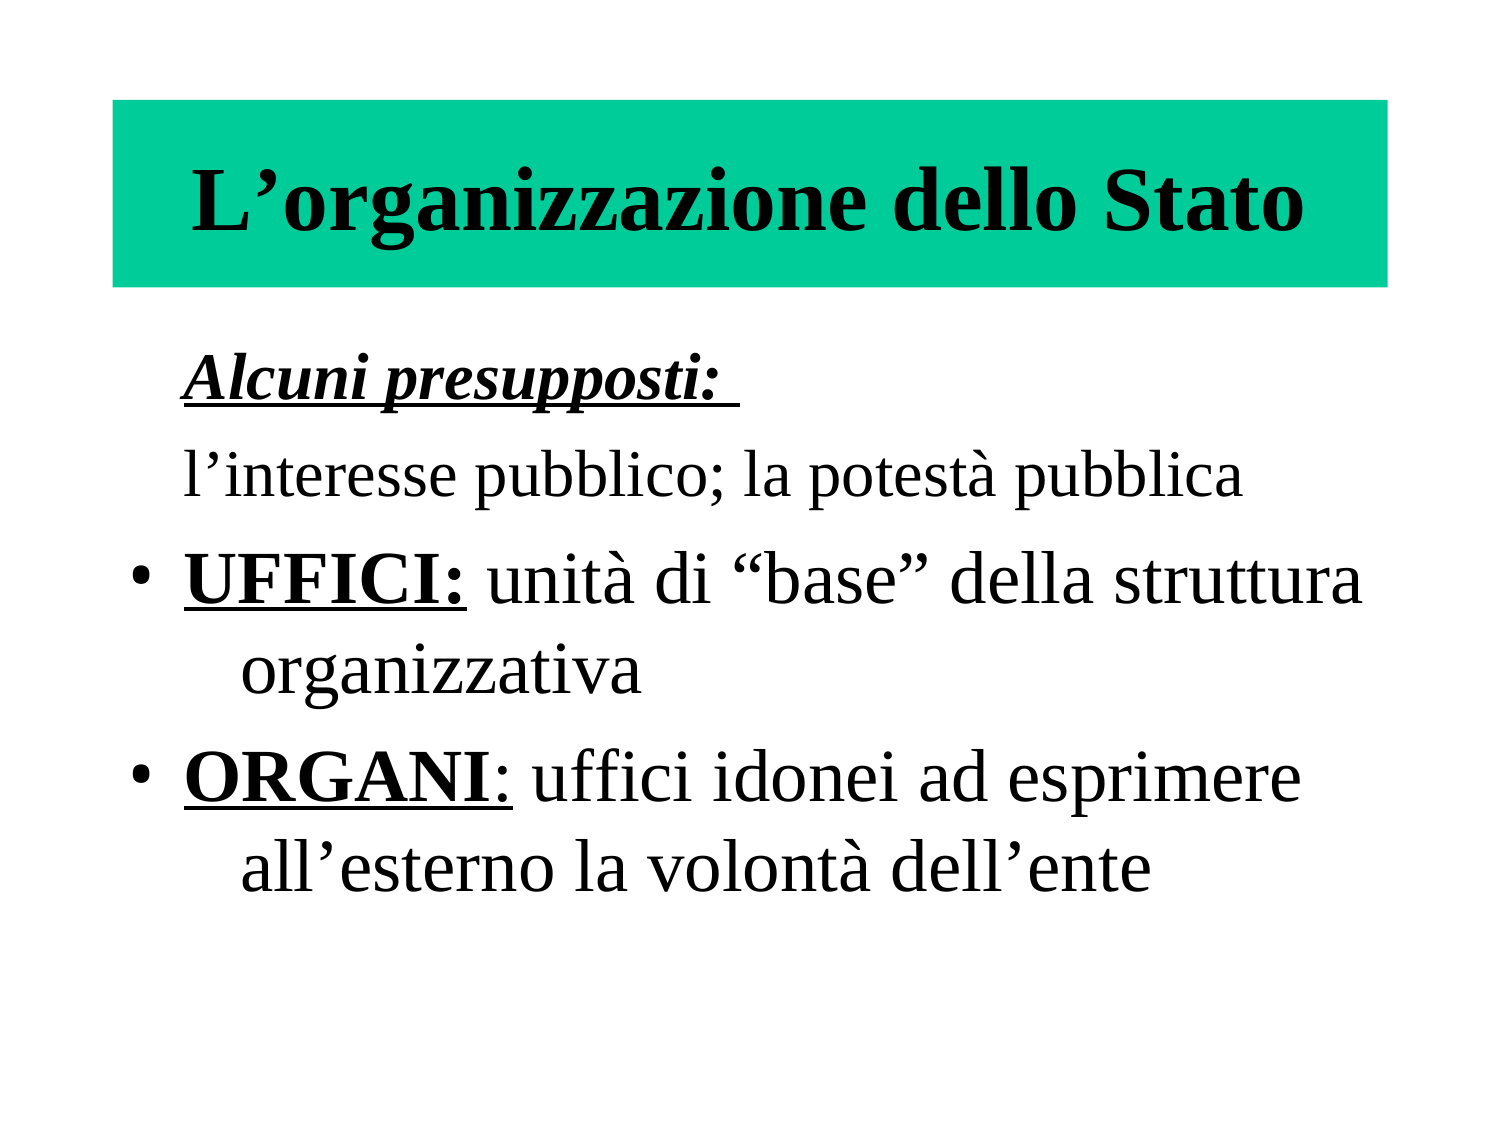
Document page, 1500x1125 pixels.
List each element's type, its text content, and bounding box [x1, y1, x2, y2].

title L’organizzazione dello Stato [112, 99, 1388, 288]
list Alcuni presupposti: l’interesse pubblico; la potestà pubblica UFFICI: unità di “base” della struttura organizzativa ORGANI: uffici idonei ad esprimere all’esterno la volontà dell’ente [112, 324, 1388, 1000]
